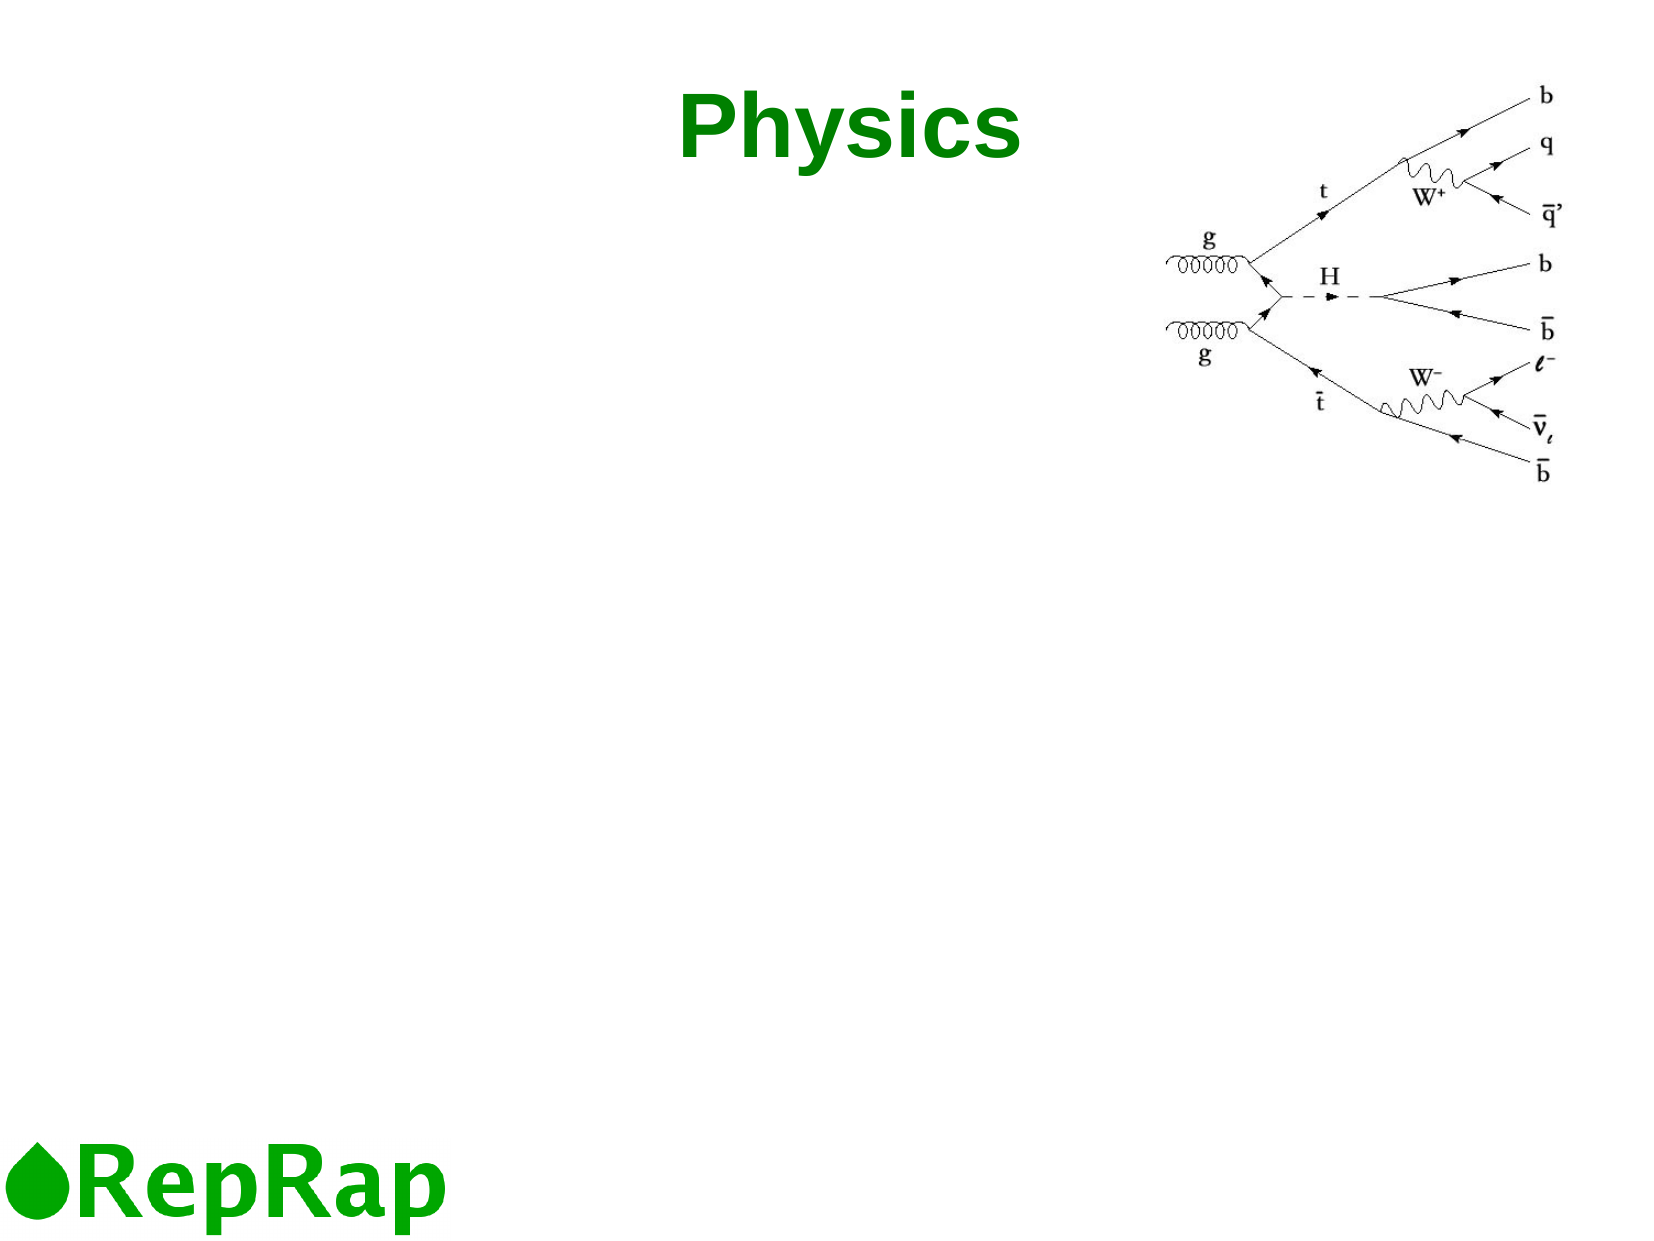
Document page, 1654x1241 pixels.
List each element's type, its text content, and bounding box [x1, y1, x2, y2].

picture [1155, 62, 1595, 502]
title Physics [106, 59, 1595, 296]
picture [0, 1138, 451, 1241]
